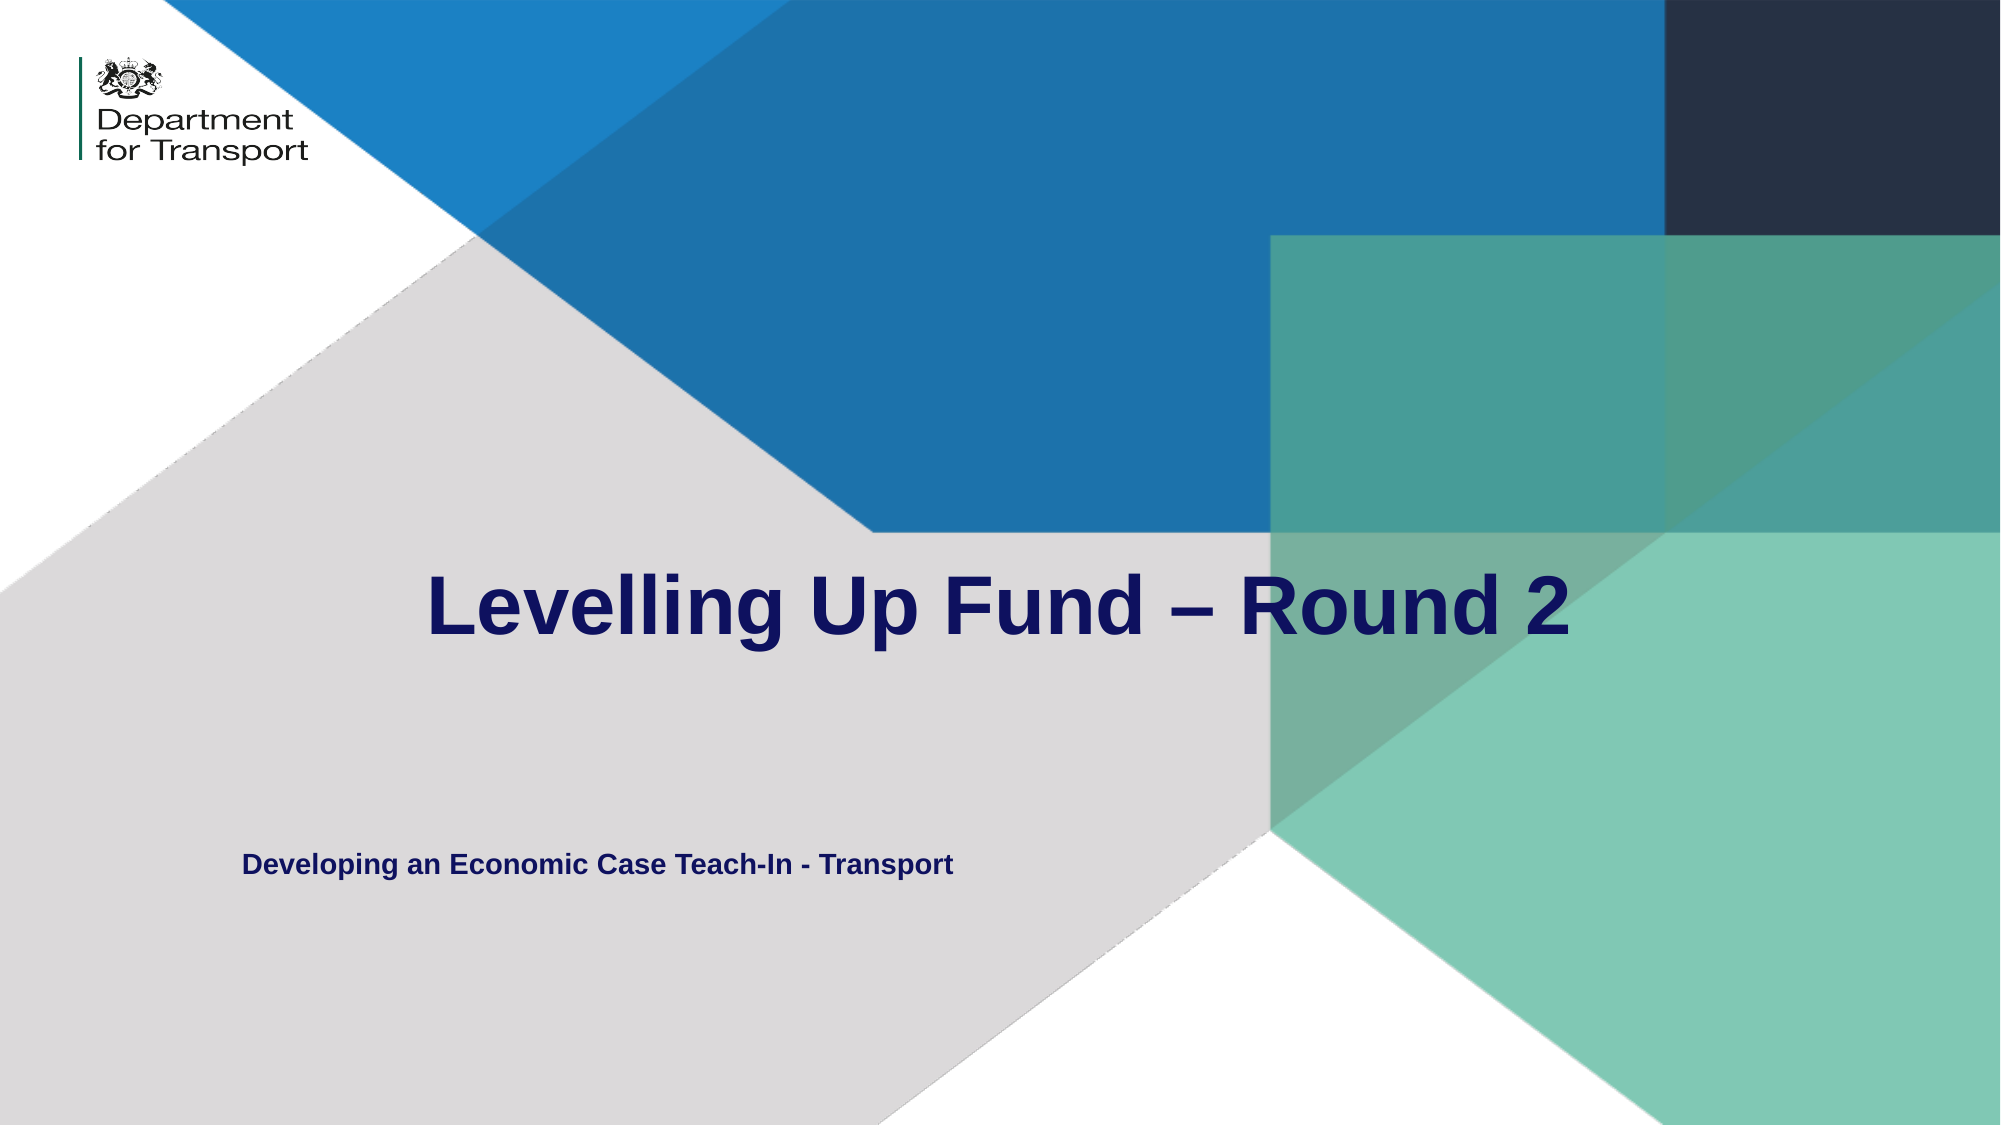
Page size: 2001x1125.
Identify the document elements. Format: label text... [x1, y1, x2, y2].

list Developing an Economic Case Teach-In - Transport [204, 845, 1001, 961]
title Levelling Up Fund – Round 2 [426, 562, 1715, 671]
